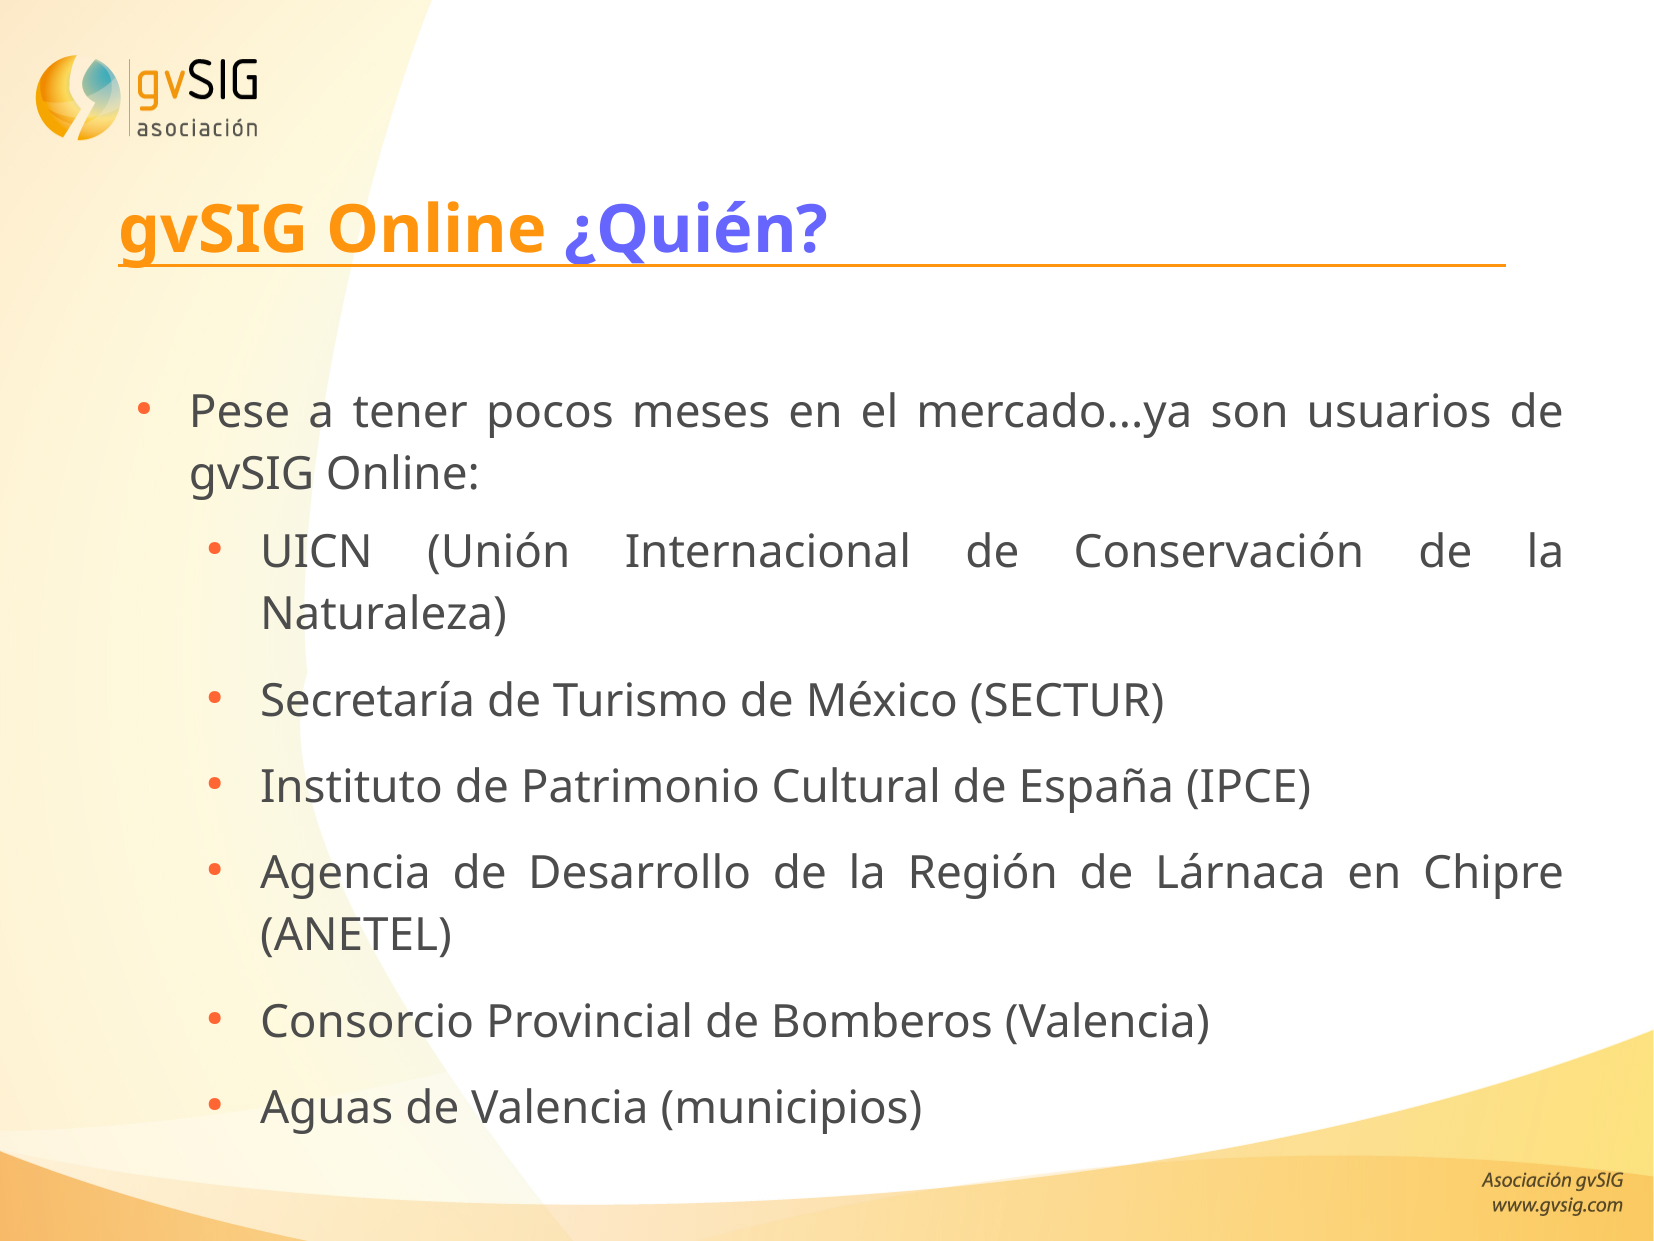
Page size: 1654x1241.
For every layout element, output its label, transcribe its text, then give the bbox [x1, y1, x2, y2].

title gvSIG Online ¿Quién? [118, 177, 1607, 276]
picture [0, 0, 1654, 1241]
list Pese a tener pocos meses en el mercado...ya son usuarios de gvSIG Online: UICN (Unión Internacional de Conservación de la Naturaleza) Secretaría de Turismo de México (SECTUR) Instituto de Patrimonio Cultural de España (IPCE) Agencia de Desarrollo de la Región de Lárnaca en Chipre (ANETEL) Consorcio Provincial de Bomberos (Valencia) Aguas de Valencia (municipios) [118, 301, 1565, 1115]
